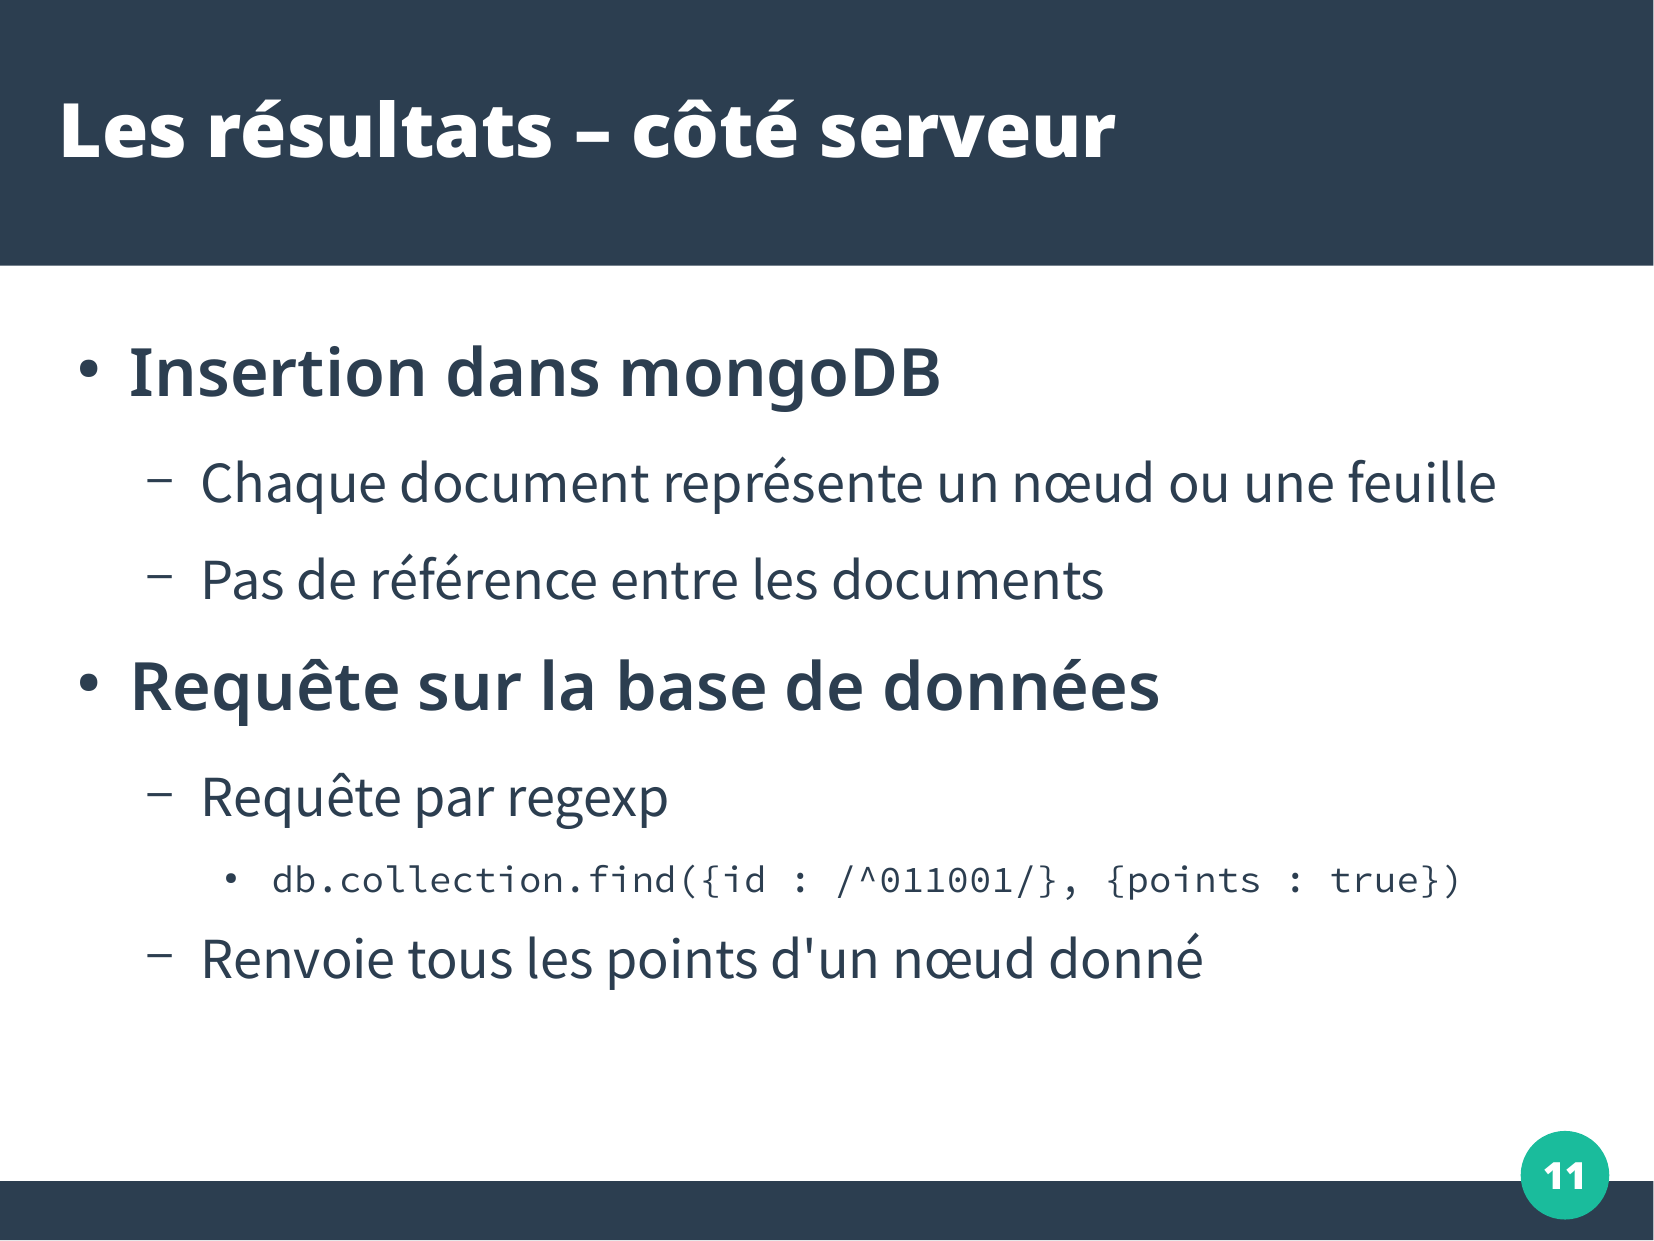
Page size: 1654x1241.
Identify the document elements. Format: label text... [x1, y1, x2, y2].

title Les résultats – côté serveur [59, 49, 1595, 207]
list Insertion dans mongoDB Chaque document représente un nœud ou une feuille Pas de référence entre les documents Requête sur la base de données Requête par regexp db.collection.find({id : /^011001/}, {points : true}) Renvoie tous les points d'un nœud donné [59, 324, 1595, 1152]
